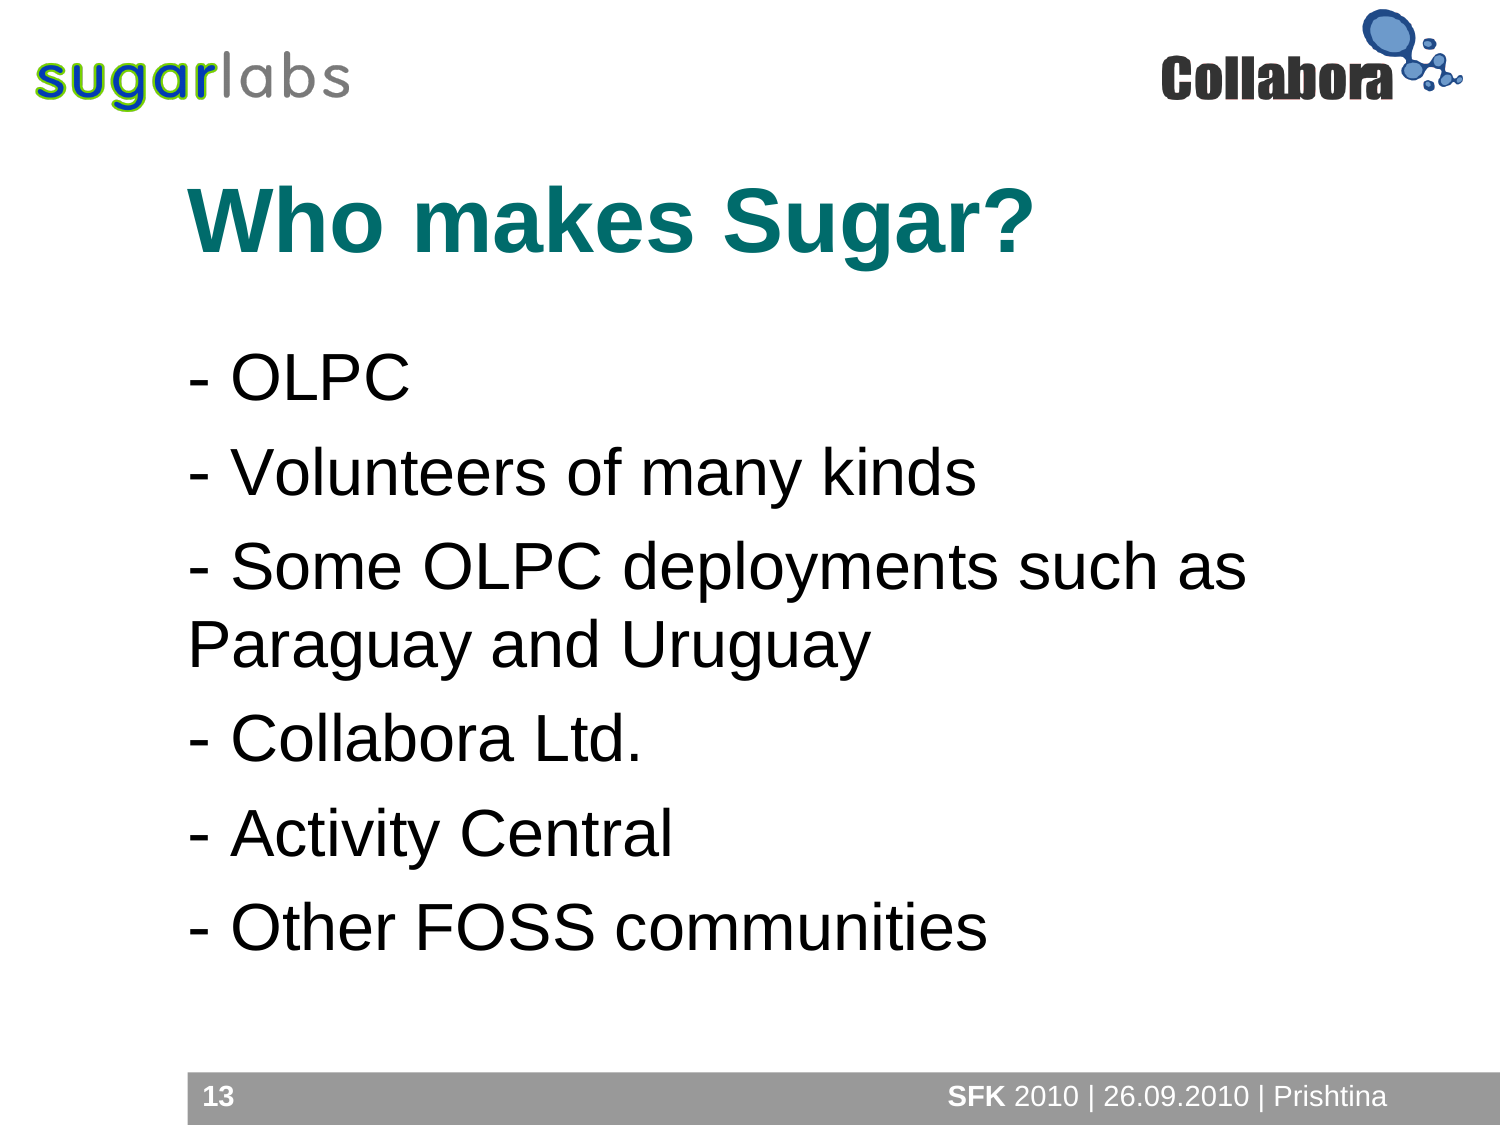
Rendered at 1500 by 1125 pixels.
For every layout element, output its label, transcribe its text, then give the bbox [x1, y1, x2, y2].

list OLPC Volunteers of many kinds Some OLPC deployments such as Paraguay and Uruguay Collabora Ltd. Activity Central Other FOSS communities [187, 337, 1425, 1027]
title Who makes Sugar? [187, 88, 1500, 337]
picture [35, 51, 349, 112]
picture [1162, 9, 1463, 88]
